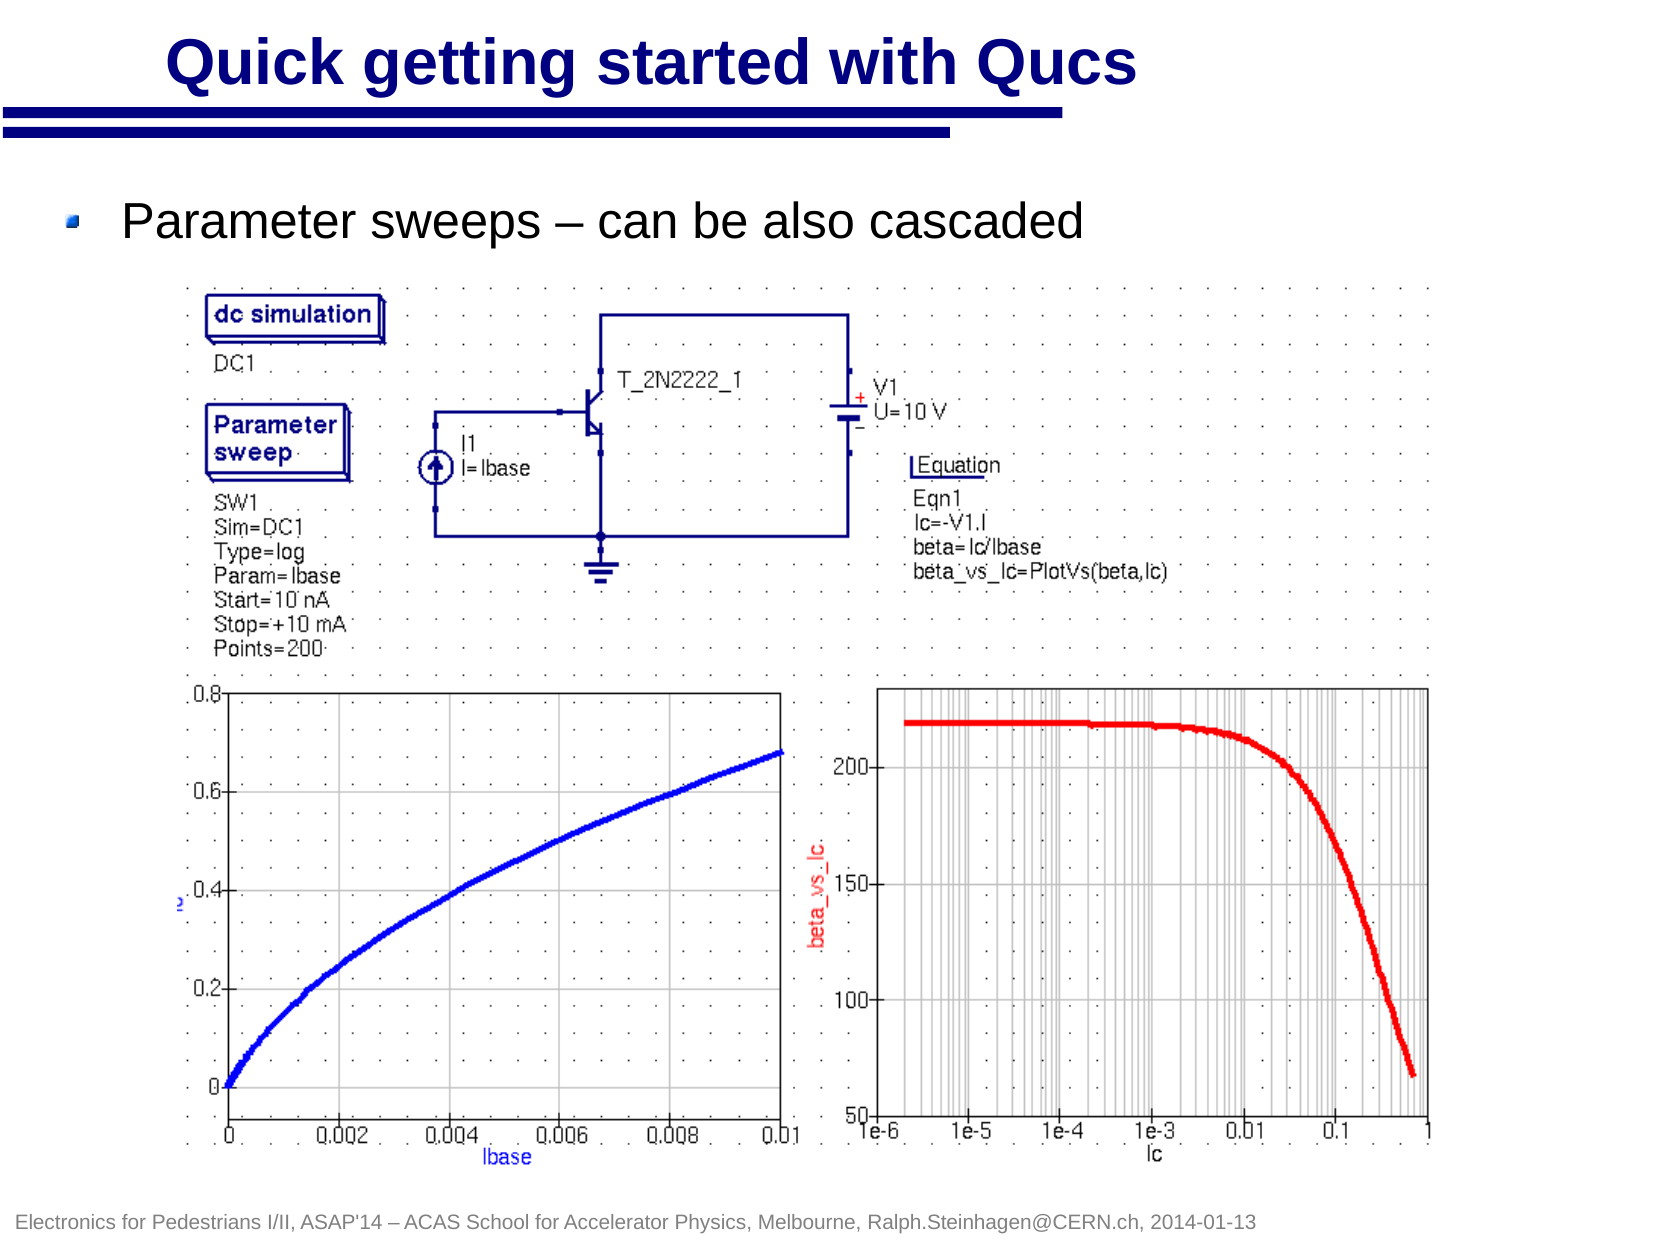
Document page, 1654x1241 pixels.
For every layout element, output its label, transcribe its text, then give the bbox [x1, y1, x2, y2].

title Quick getting started with Qucs [165, 0, 1323, 124]
picture [177, 273, 1440, 1169]
list Parameter sweeps – can be also cascaded [65, 192, 1628, 1205]
